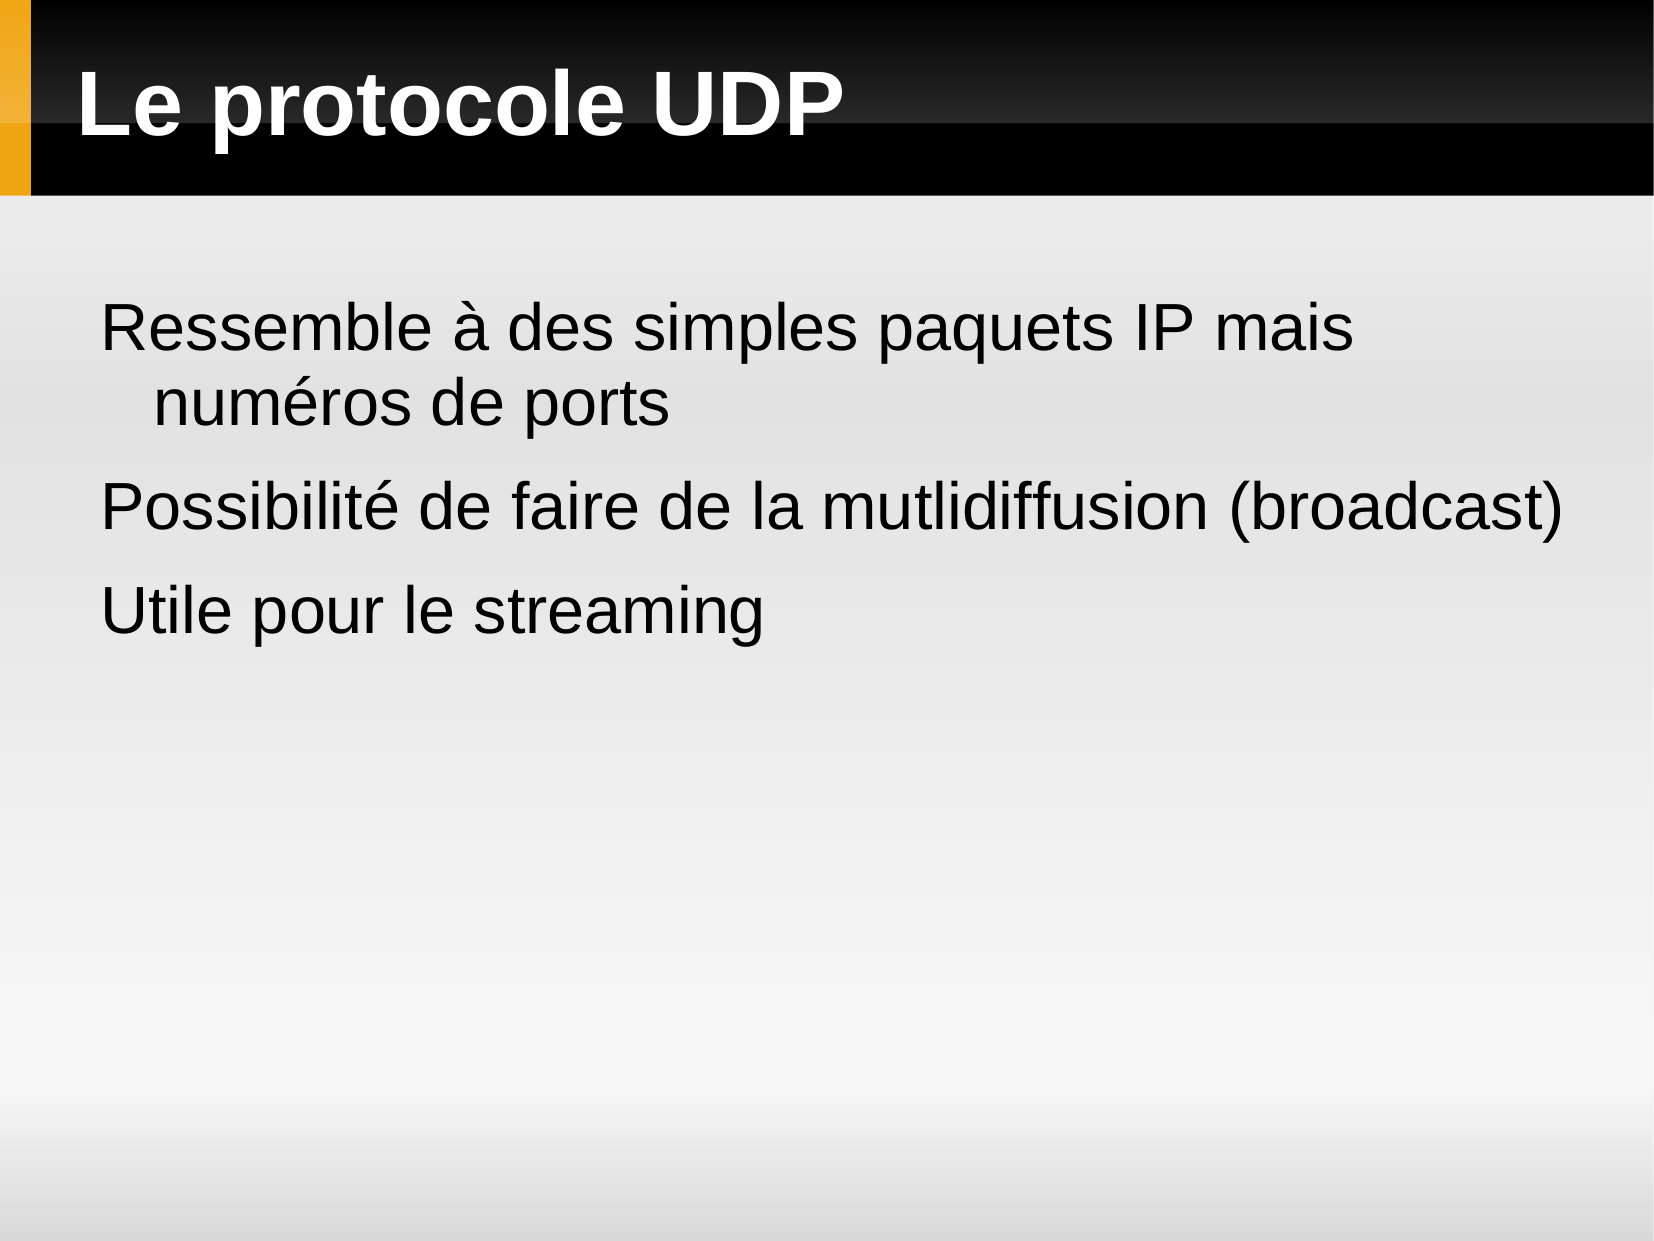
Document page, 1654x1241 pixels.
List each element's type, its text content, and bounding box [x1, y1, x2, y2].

picture [0, 0, 1654, 1241]
list Ressemble à des simples paquets IP mais numéros de ports Possibilité de faire de la mutlidiffusion (broadcast) Utile pour le streaming [82, 290, 1571, 1094]
title Le protocole UDP [76, 7, 1565, 200]
